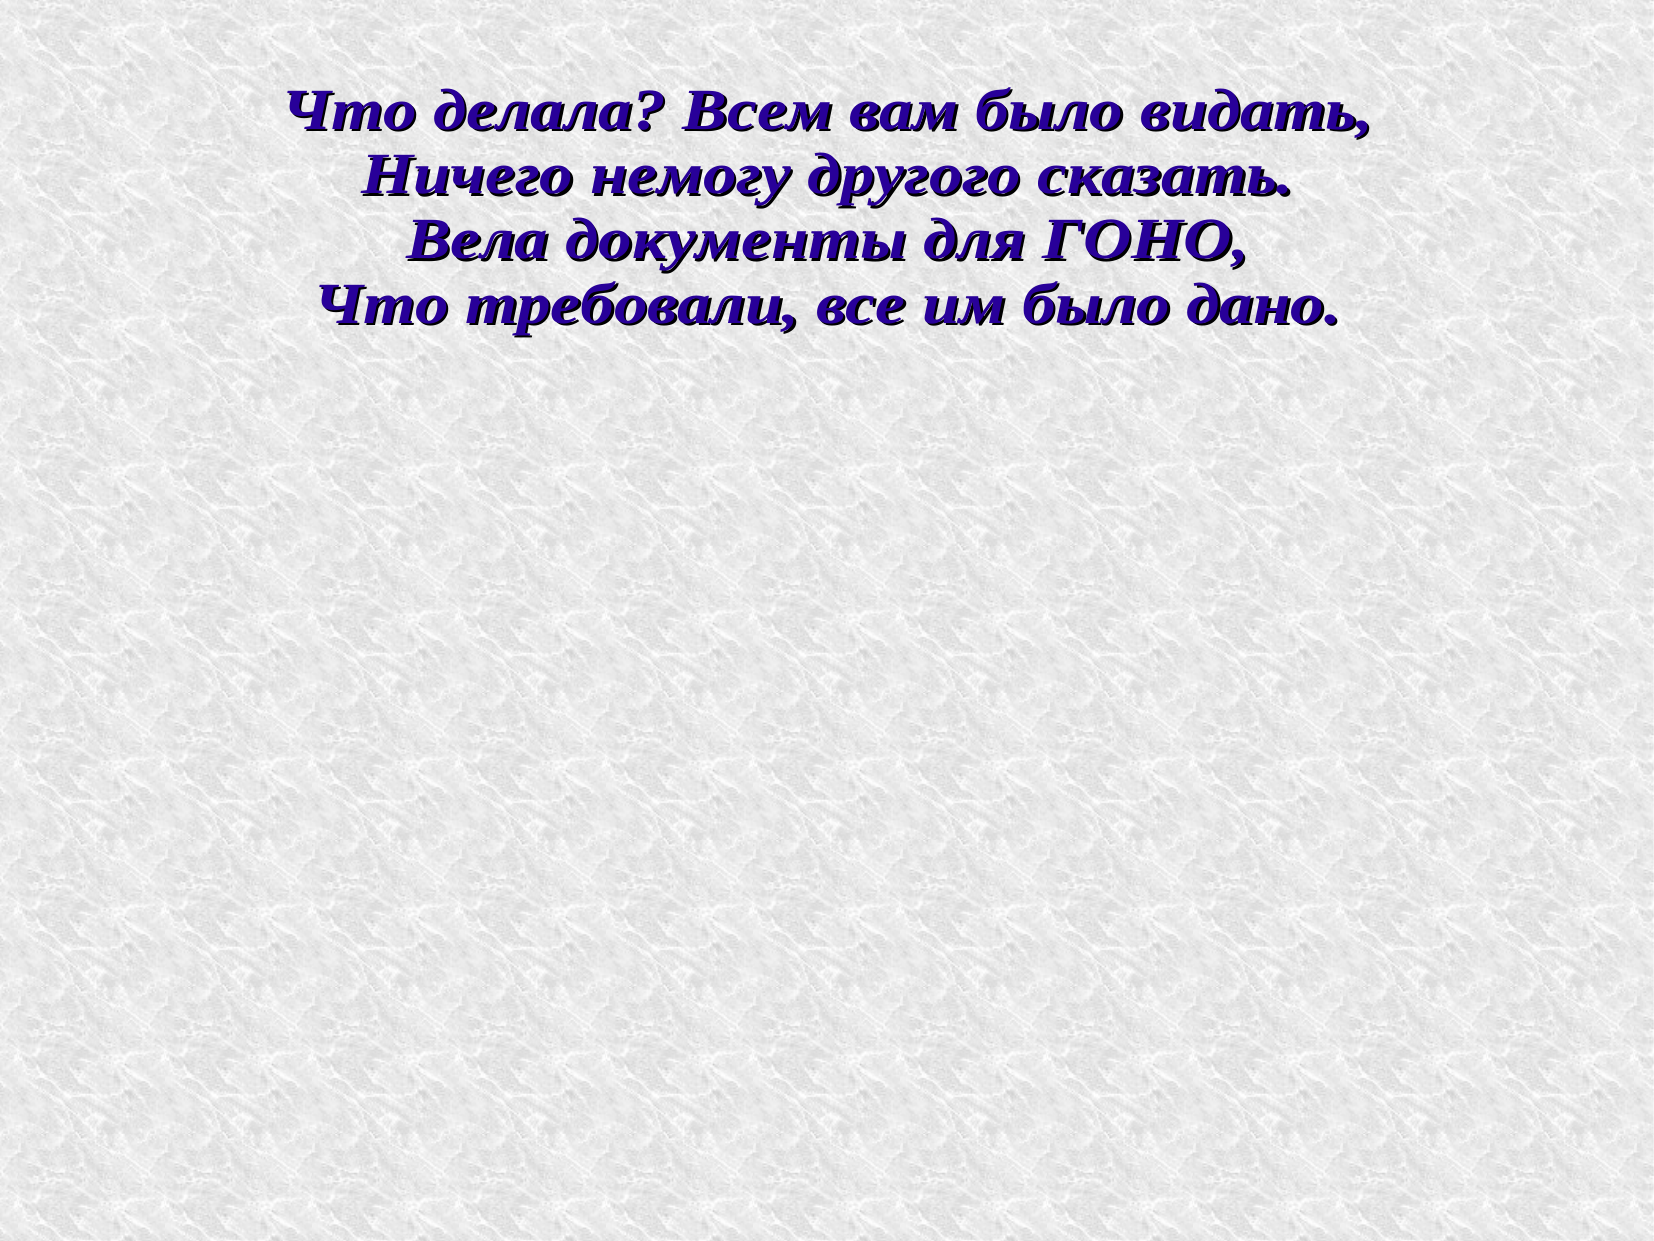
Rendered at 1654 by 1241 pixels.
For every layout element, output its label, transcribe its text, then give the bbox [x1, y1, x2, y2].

picture [0, 0, 1654, 1241]
title Что делала? Всем вам было видать, Ничего немогу другого сказать. Вела документы для ГОНО, Что требовали, все им было дано. [121, 76, 1534, 337]
